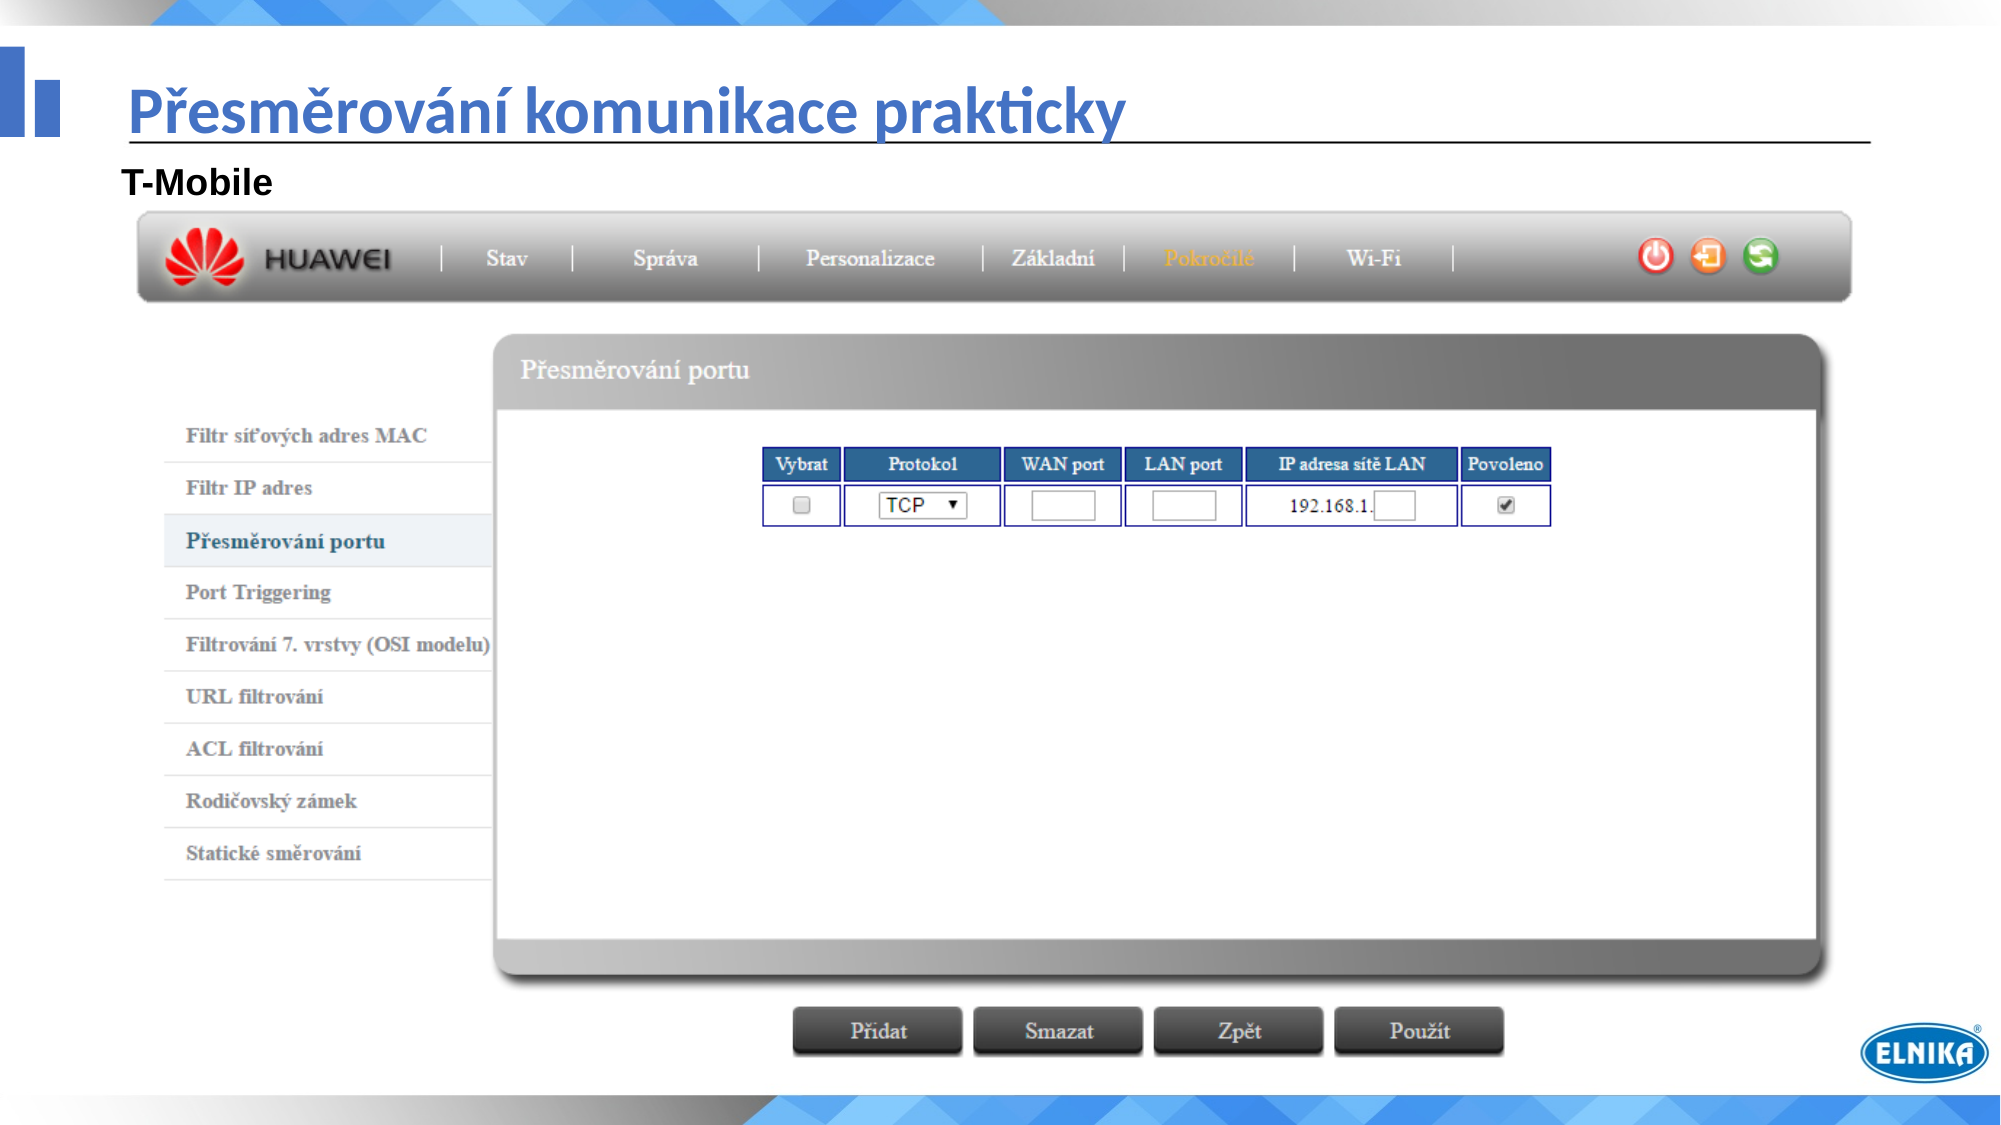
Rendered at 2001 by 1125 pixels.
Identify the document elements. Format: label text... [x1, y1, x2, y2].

text_box Přesměrování komunikace prakticky [78, 58, 1211, 154]
text_box T-Mobile [106, 154, 550, 211]
picture [0, 0, 2001, 1125]
